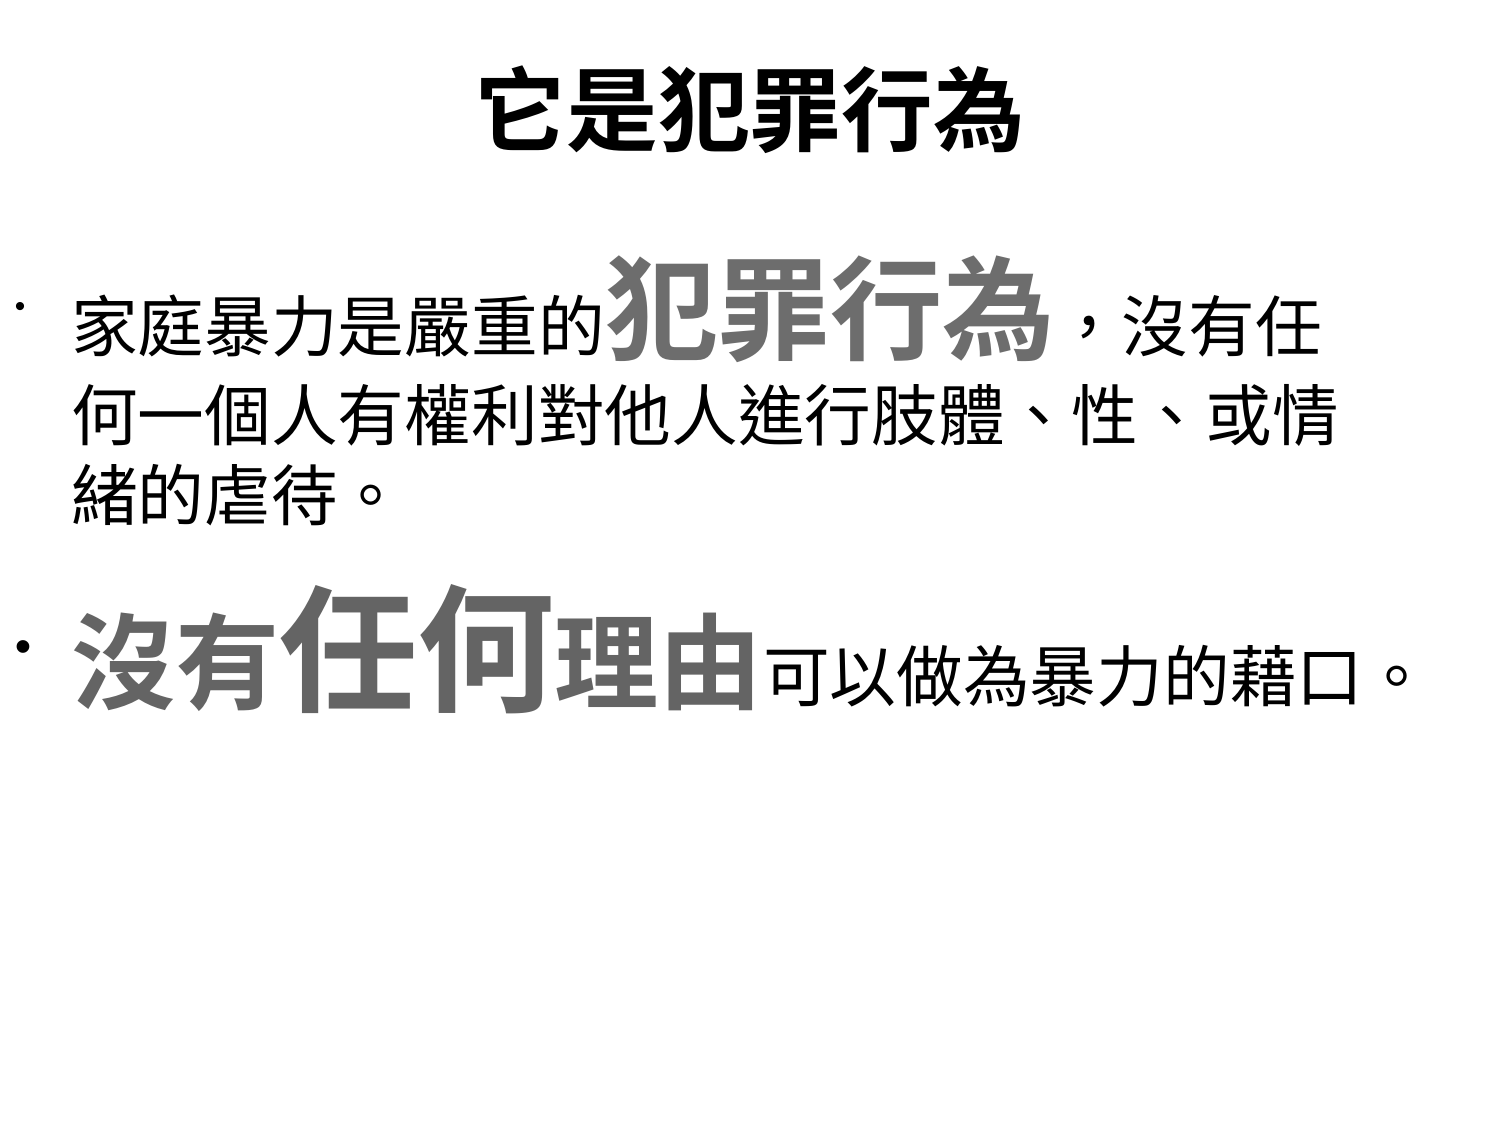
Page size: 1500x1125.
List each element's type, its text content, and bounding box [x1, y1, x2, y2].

title 它是犯罪行為 [75, 45, 1425, 233]
list 家庭暴力是嚴重的犯罪行為，沒有任何一個人有權利對他人進行肢體、性、或情緒的虐待。 沒有任何理由可以做為暴力的藉口。 [0, 231, 1383, 975]
